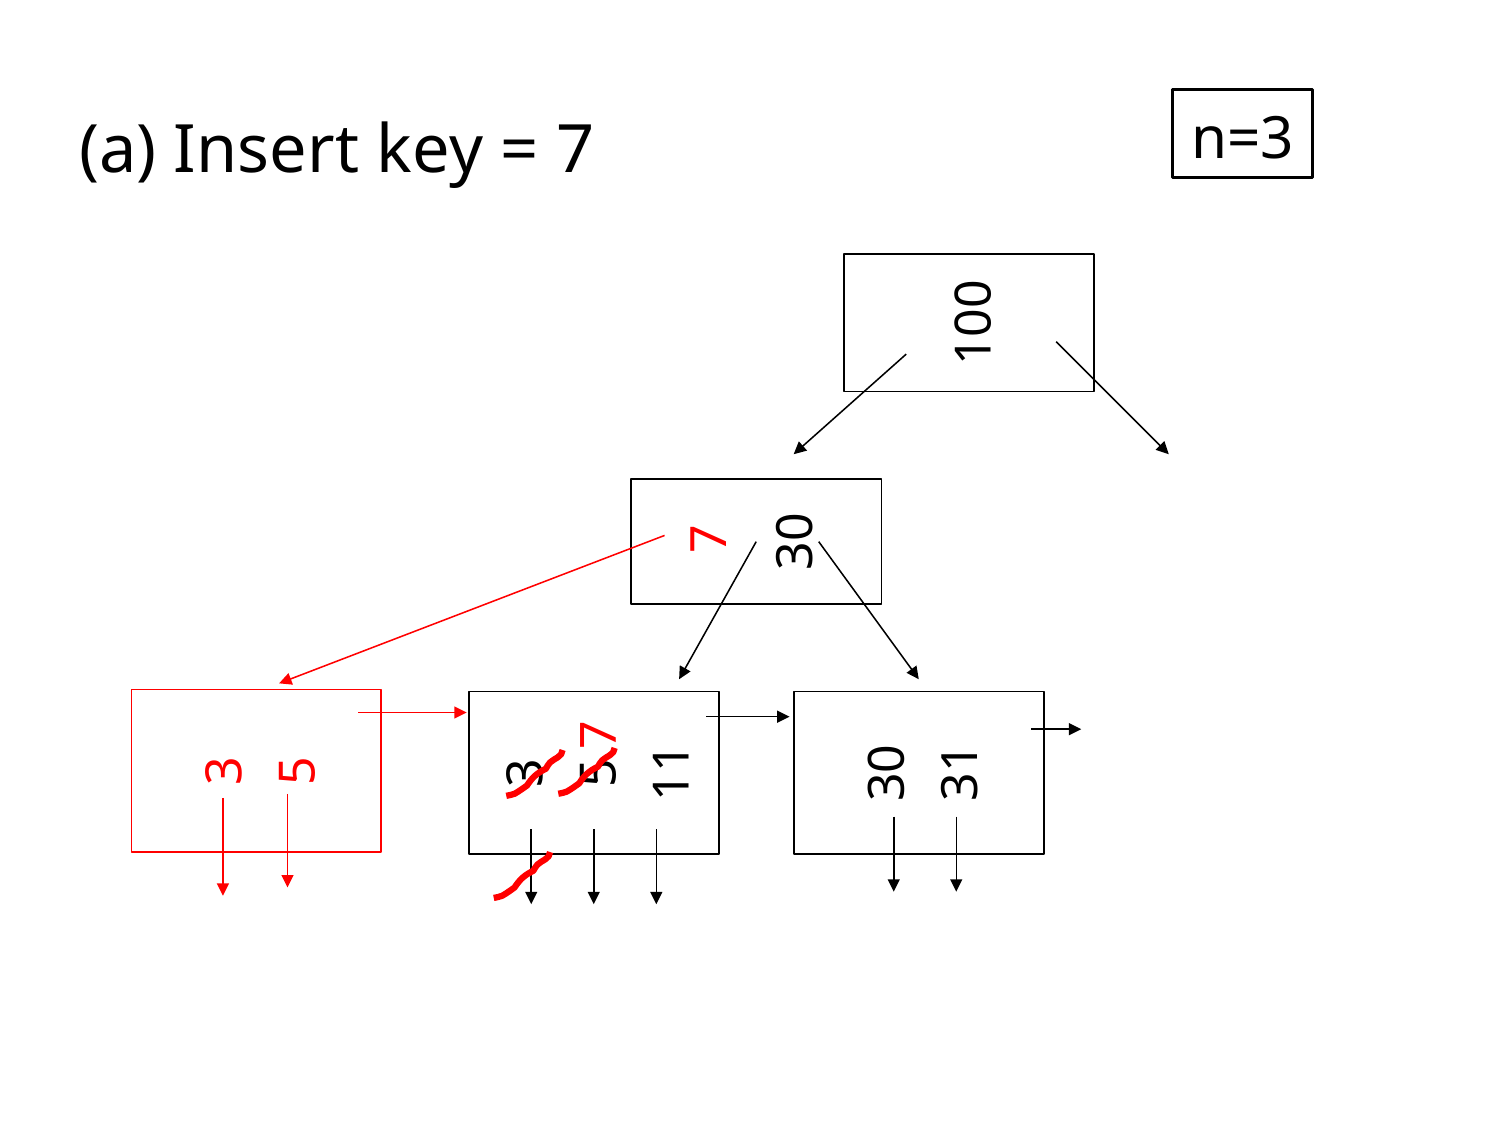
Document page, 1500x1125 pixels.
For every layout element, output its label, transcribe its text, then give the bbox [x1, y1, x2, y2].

list (a) Insert key = 7 [64, 87, 1340, 186]
text_box 30 31 [793, 691, 1044, 855]
text_box 7 [666, 510, 742, 569]
text_box 100 [843, 254, 1094, 392]
text_box n=3 [1172, 89, 1313, 178]
text_box 30 [631, 479, 882, 605]
text_box 3 5 11 [468, 691, 719, 855]
text_box 7 [556, 706, 632, 765]
text_box 3 5 [131, 689, 382, 853]
